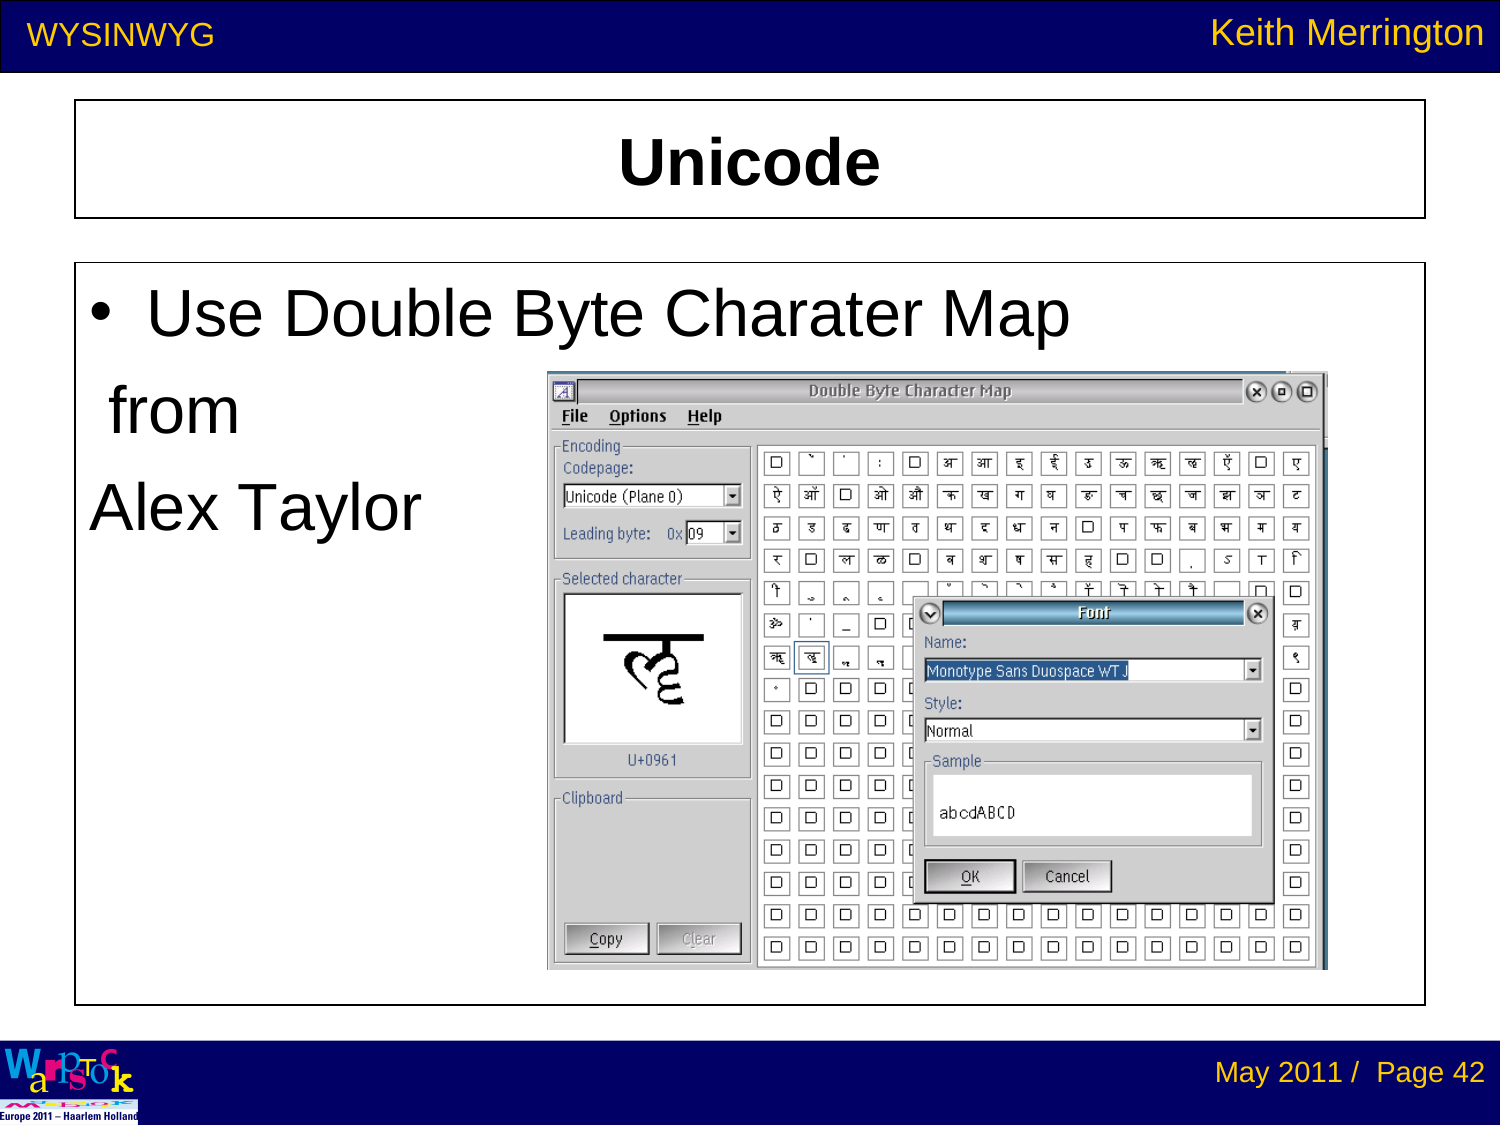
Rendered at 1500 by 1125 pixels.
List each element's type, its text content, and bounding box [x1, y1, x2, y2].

list Use Double Byte Charater Map from Alex Taylor [75, 262, 1426, 1006]
picture [0, 1042, 138, 1125]
title Unicode [75, 100, 1426, 219]
picture [547, 371, 1328, 970]
